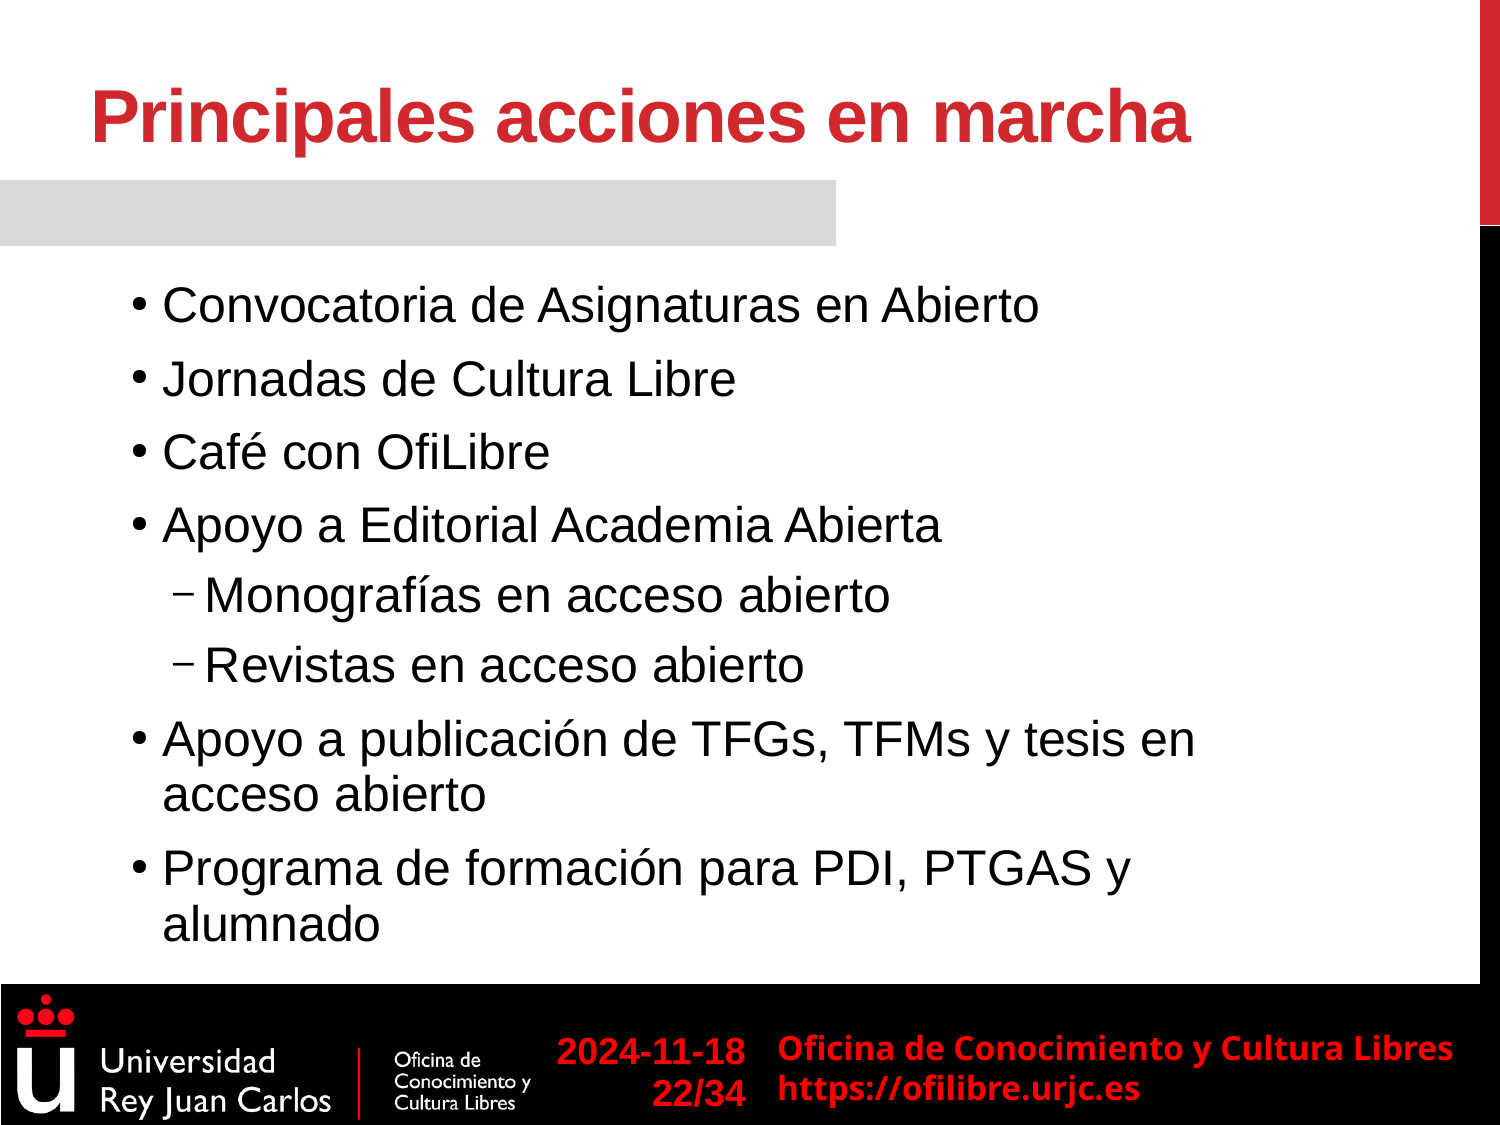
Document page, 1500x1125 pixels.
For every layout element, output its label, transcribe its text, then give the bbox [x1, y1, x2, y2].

list Convocatoria de Asignaturas en Abierto Jornadas de Cultura Libre Café con OfiLibre Apoyo a Editorial Academia Abierta Monografías en acceso abierto Revistas en acceso abierto Apoyo a publicación de TFGs, TFMs y tesis en acceso abierto Programa de formación para PDI, PTGAS y alumnado [105, 270, 1351, 961]
picture [17, 994, 531, 1120]
text_box Principales acciones en marcha [0, 24, 1326, 172]
title [75, 15, 1425, 172]
